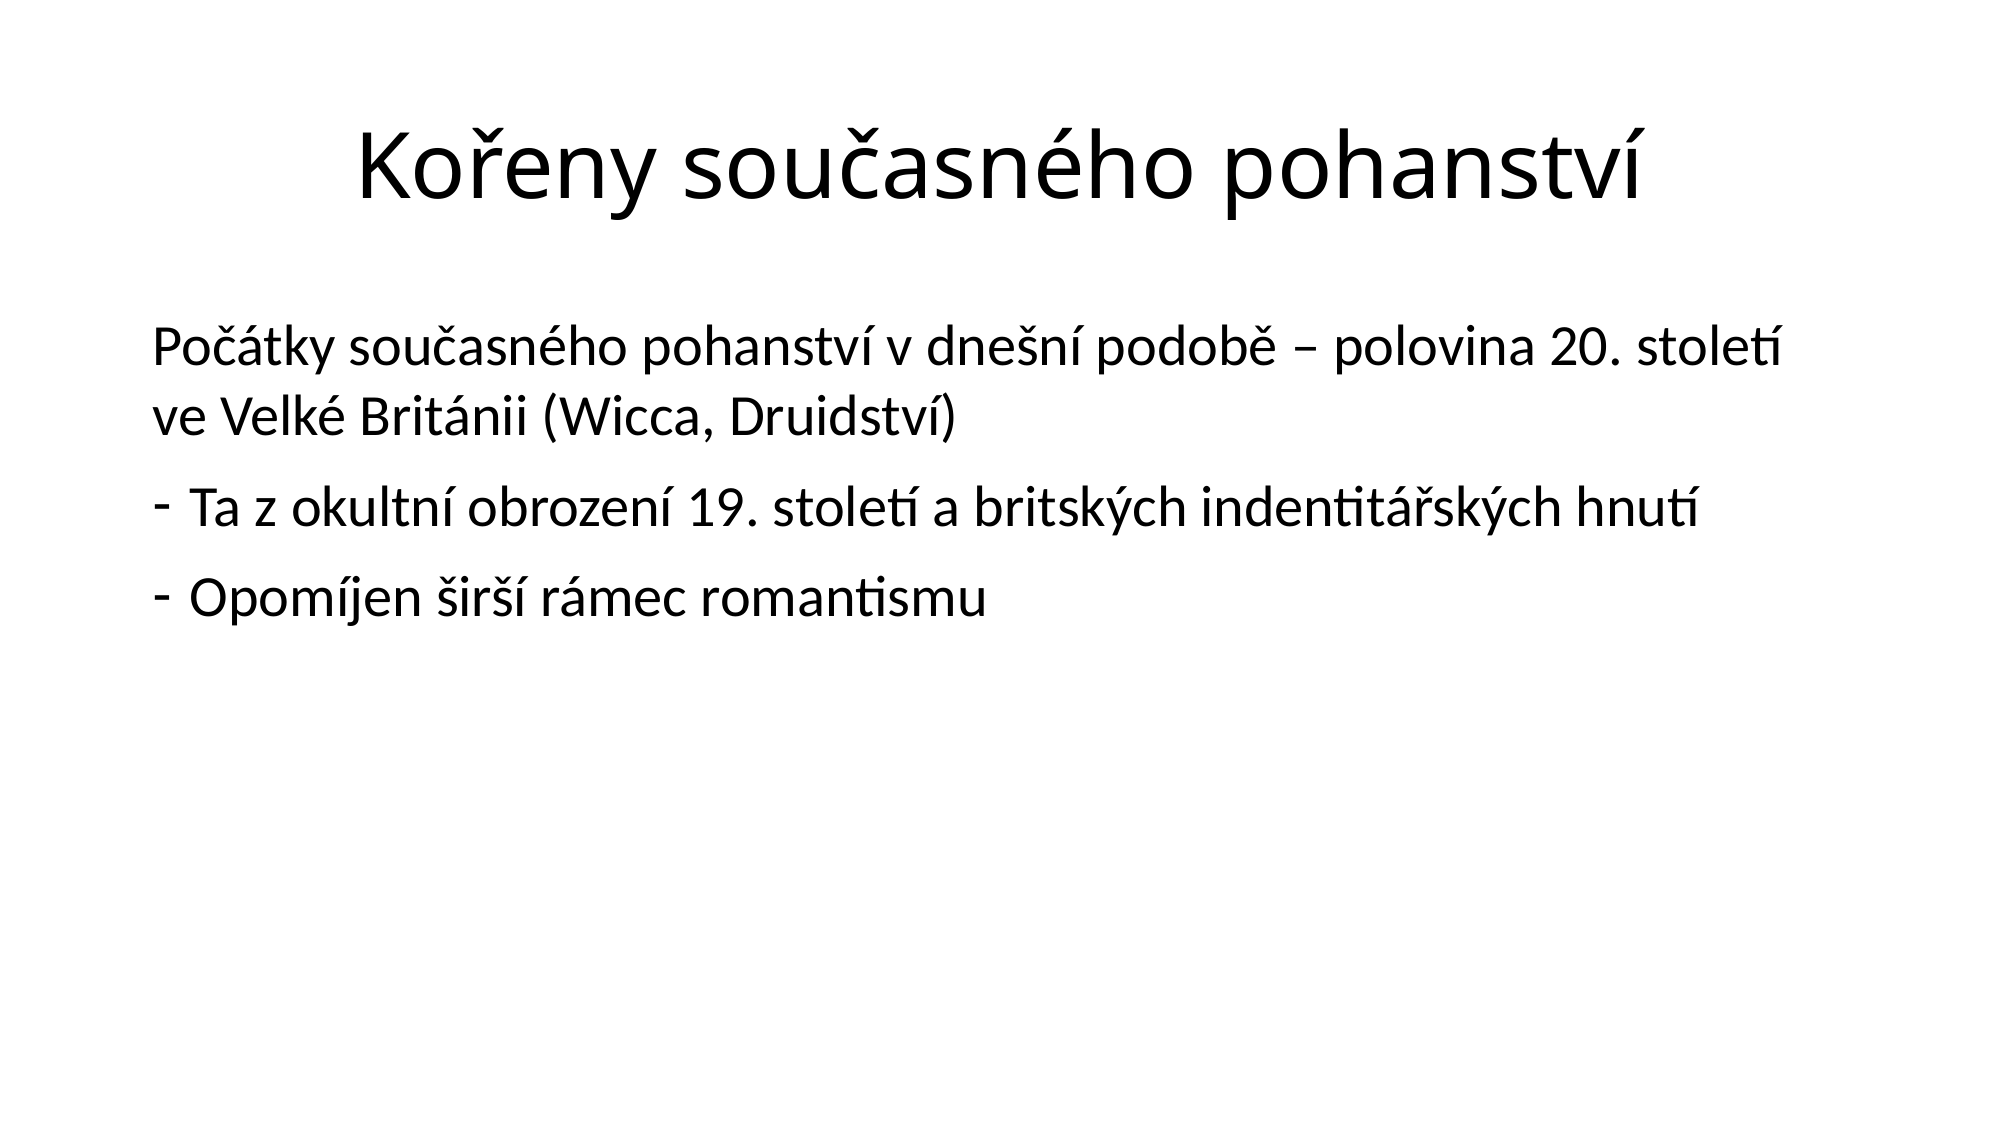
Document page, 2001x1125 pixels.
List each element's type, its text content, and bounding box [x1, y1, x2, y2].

list Počátky současného pohanství v dnešní podobě – polovina 20. století ve Velké Británii (Wicca, Druidství) Ta z okultní obrození 19. století a britských indentitářských hnutí Opomíjen širší rámec romantismu [137, 299, 1863, 1014]
title Kořeny současného pohanství [137, 59, 1863, 278]
